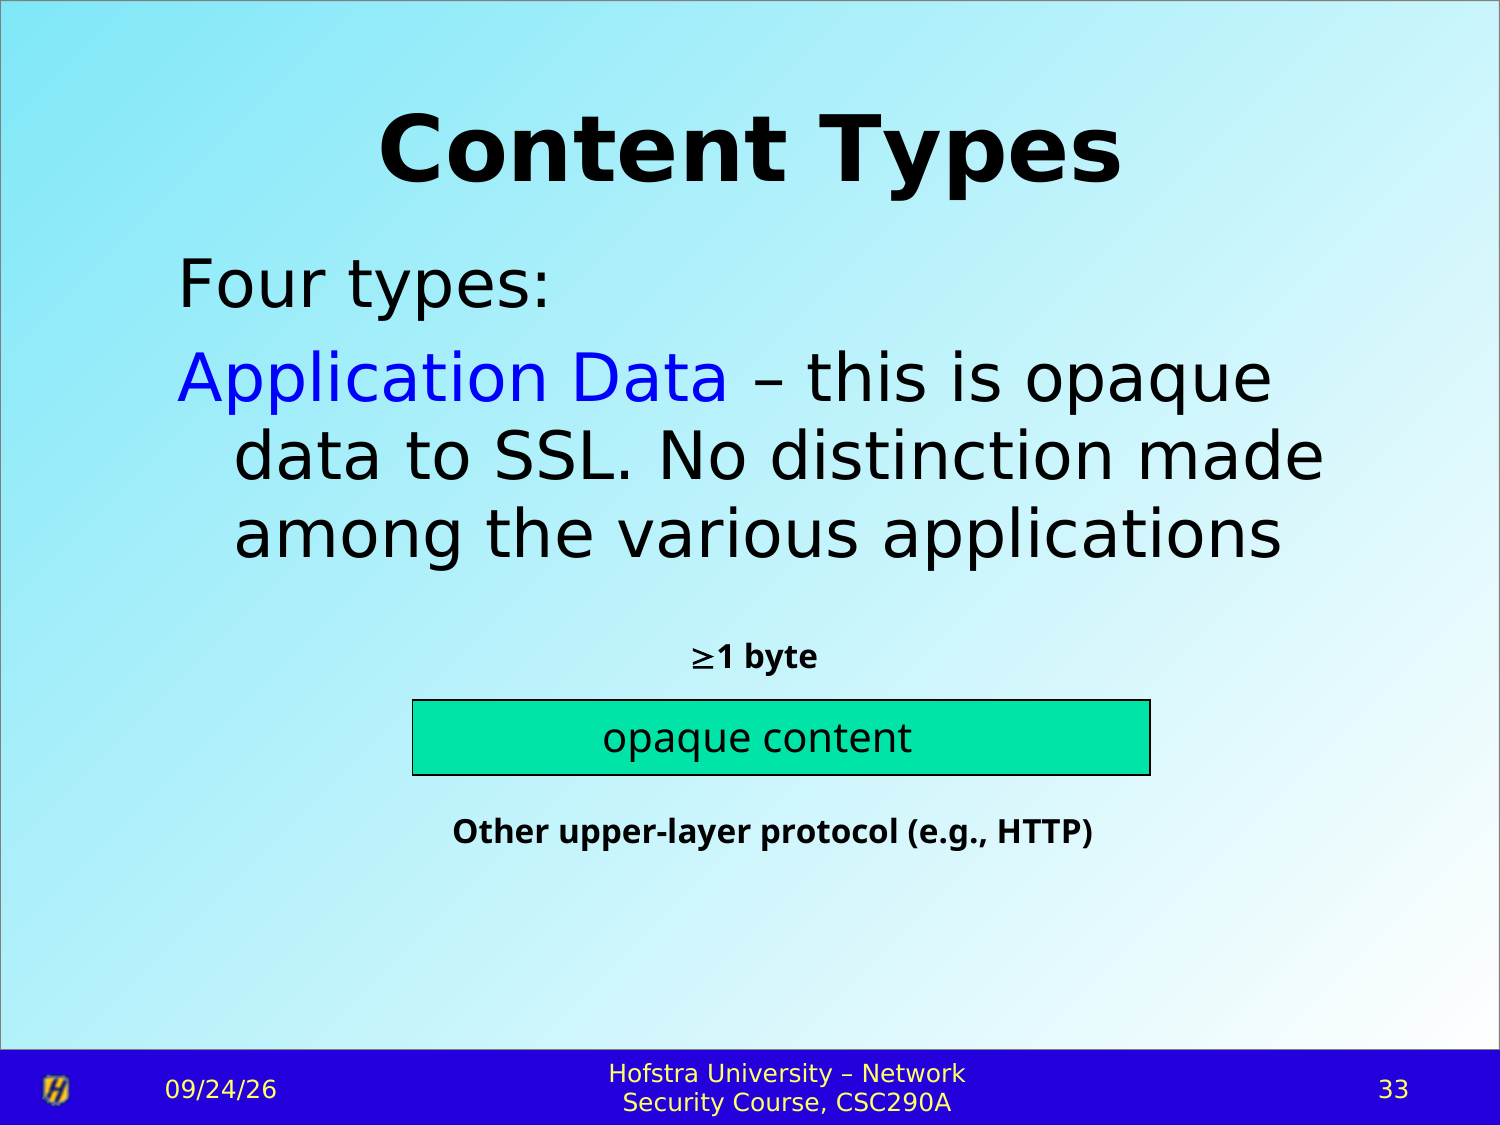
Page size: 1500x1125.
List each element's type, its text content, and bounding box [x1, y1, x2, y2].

text_box opaque content [587, 699, 928, 773]
text_box Other upper-layer protocol (e.g., HTTP) [437, 799, 1109, 861]
list Four types: Application Data – this is opaque data to SSL. No distinction made among the various applications [162, 237, 1438, 913]
title Content Types [112, 85, 1391, 212]
text_box 1 byte [675, 624, 834, 686]
picture [37, 1072, 76, 1110]
